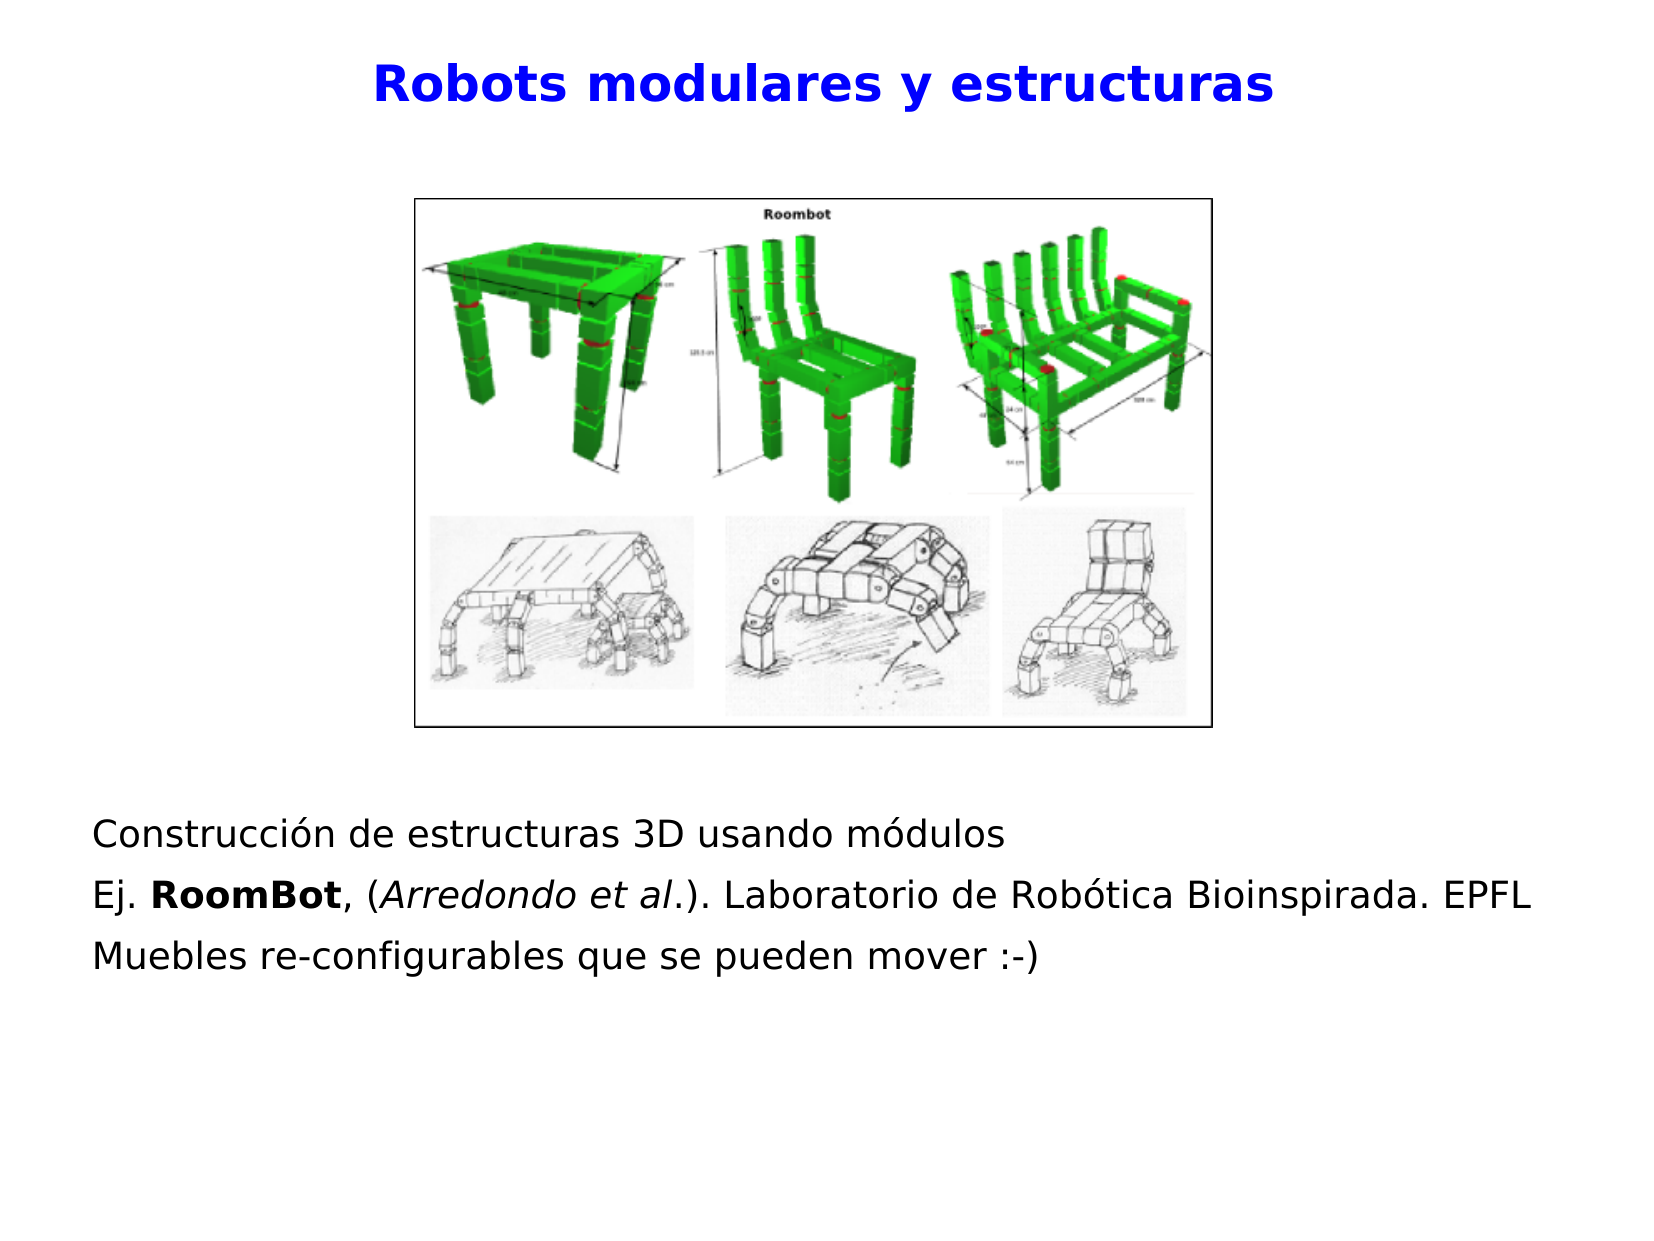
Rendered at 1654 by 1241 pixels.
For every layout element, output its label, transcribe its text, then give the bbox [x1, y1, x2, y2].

text_box Construcción de estructuras 3D usando módulos Ej. RoomBot, (Arredondo et al.). Laboratorio de Robótica Bioinspirada. EPFL Muebles re-configurables que se pueden mover :-) [65, 805, 1561, 986]
text_box Robots modulares y estructuras [357, 47, 1292, 121]
picture [414, 198, 1213, 729]
